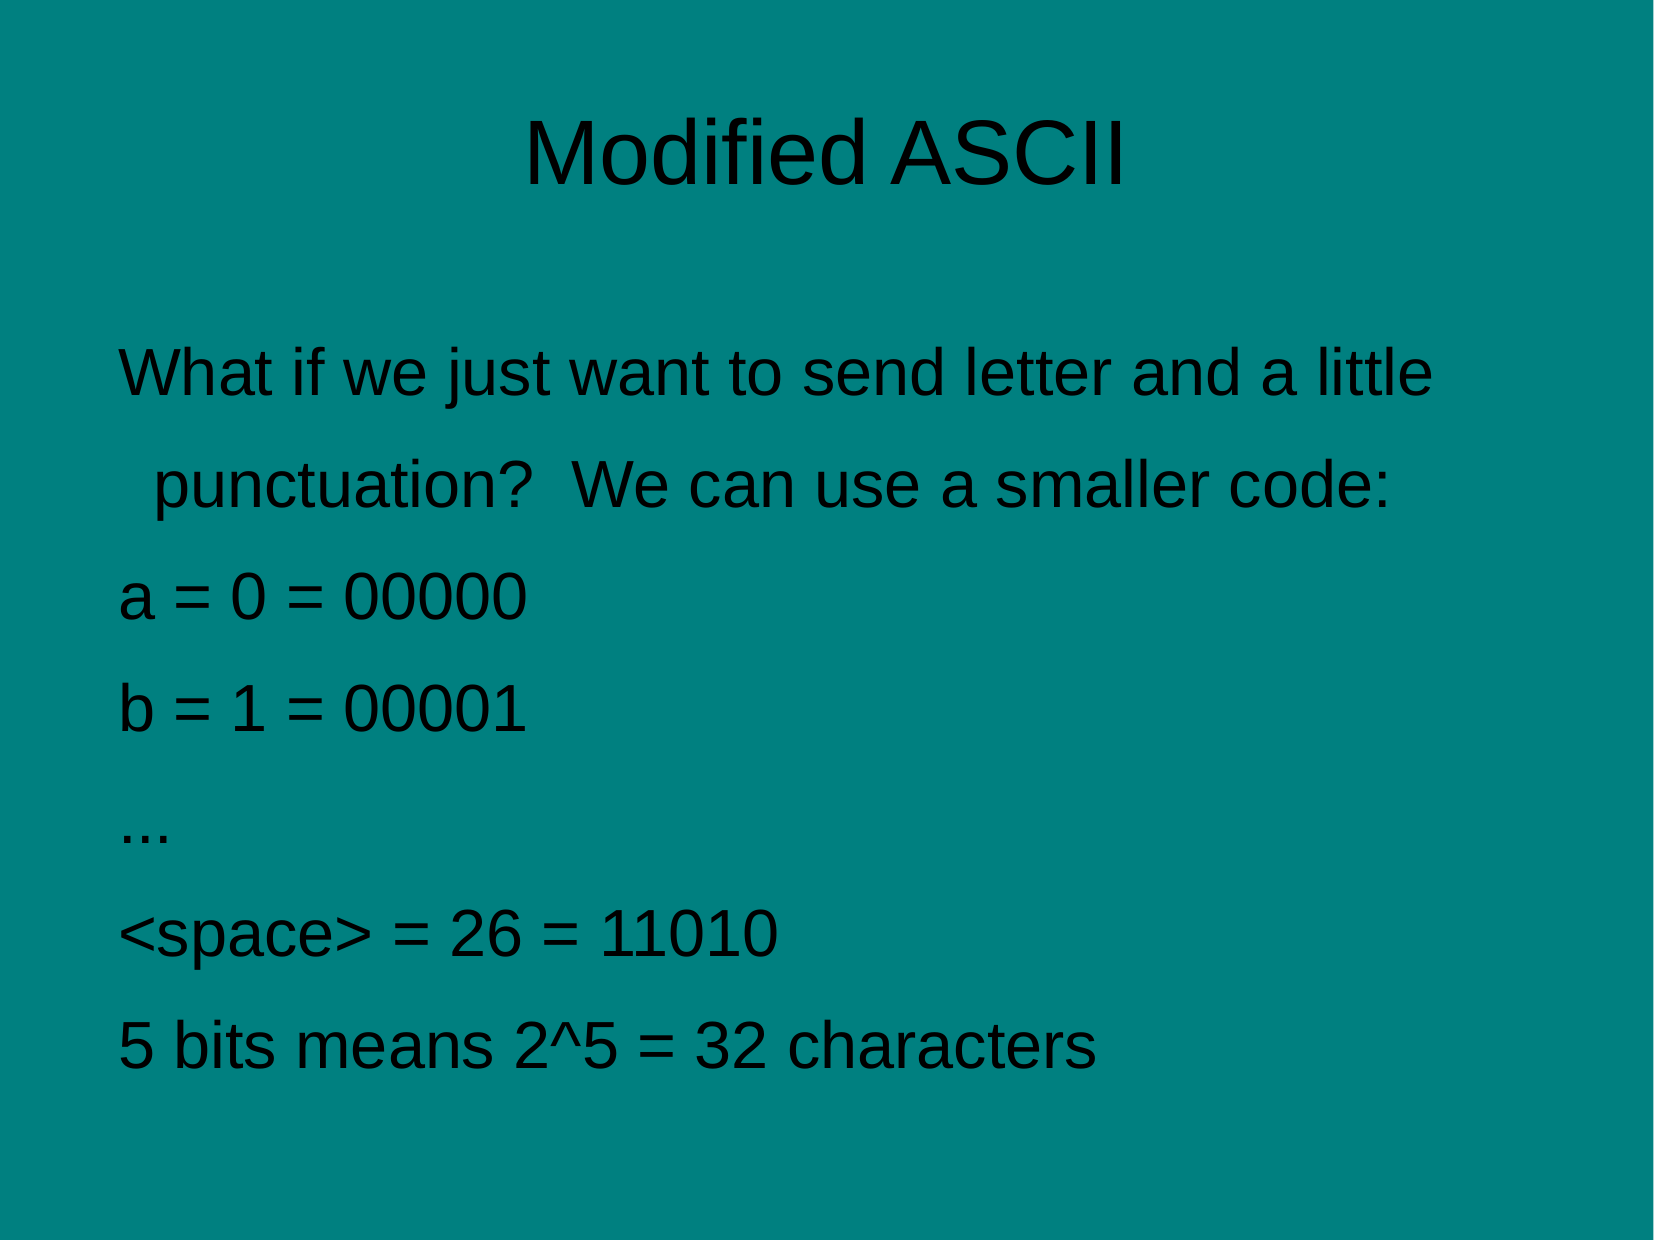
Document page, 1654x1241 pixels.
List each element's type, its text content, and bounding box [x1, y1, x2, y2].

title Modified ASCII [82, 56, 1571, 250]
subtitle What if we just want to send letter and a little punctuation? We can use a smaller code: a = 0 = 00000 b = 1 = 00001 ... <space> = 26 = 11010 5 bits means 2^5 = 32 characters [82, 297, 1571, 1102]
